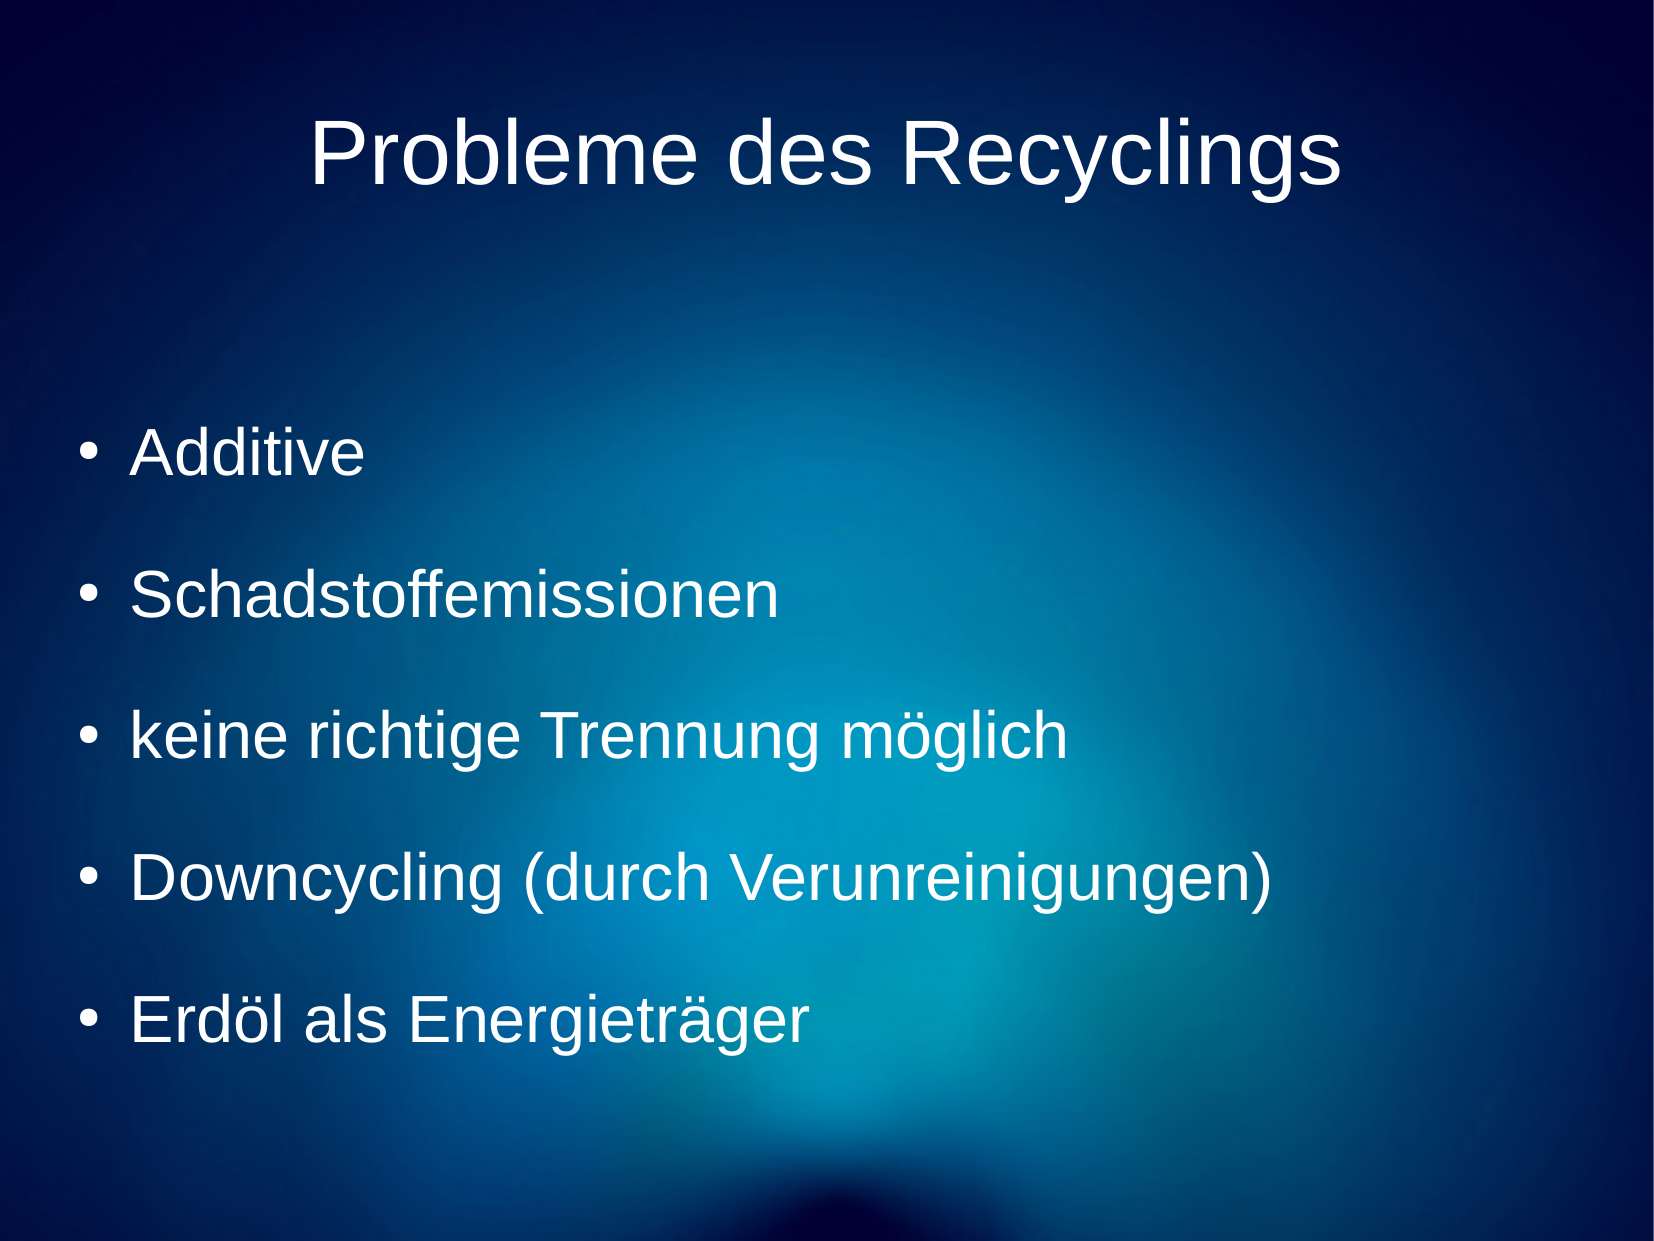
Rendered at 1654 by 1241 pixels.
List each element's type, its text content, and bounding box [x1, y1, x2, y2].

title Probleme des Recyclings [82, 49, 1571, 257]
picture [0, 0, 1654, 1241]
list Additive Schadstoffemissionen keine richtige Trennung möglich Downcycling (durch Verunreinigungen) Erdöl als Energieträger [59, 377, 1548, 1197]
